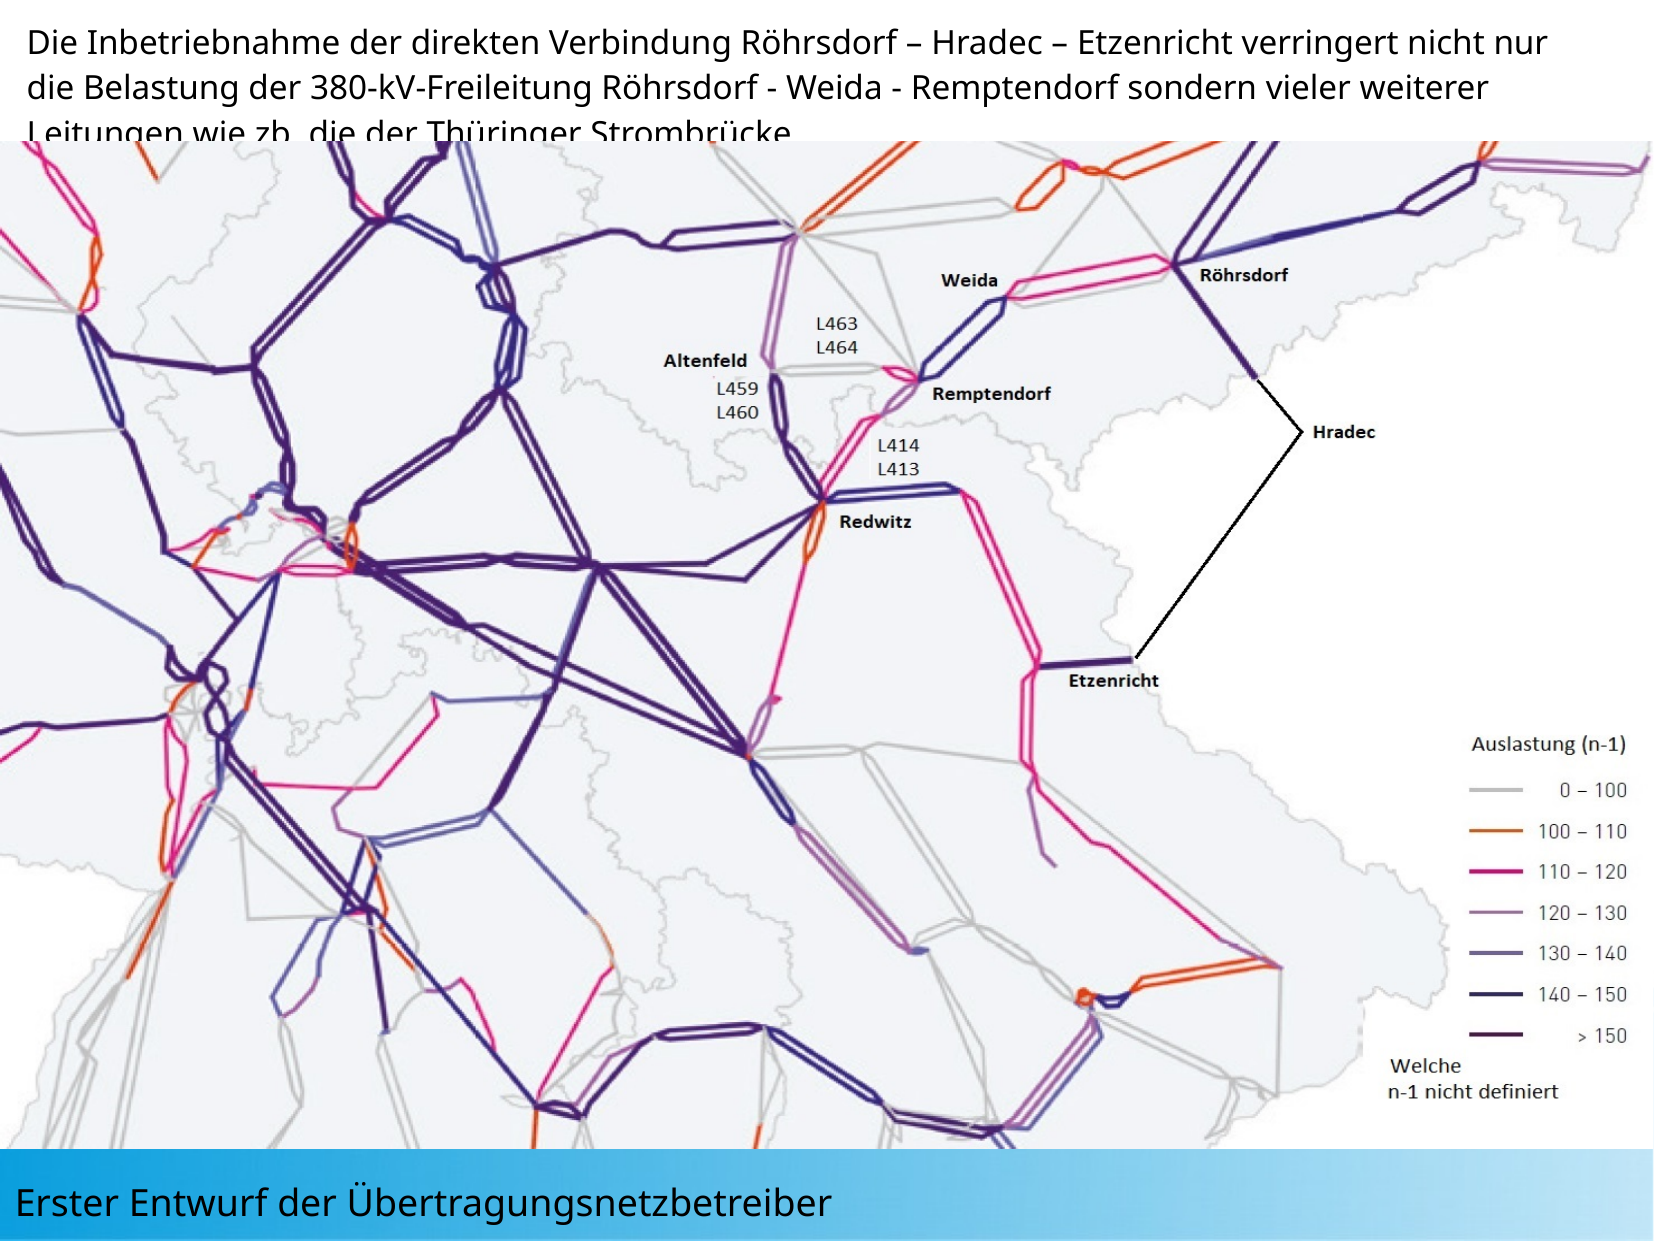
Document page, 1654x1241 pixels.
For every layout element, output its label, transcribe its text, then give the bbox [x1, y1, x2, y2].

text_box Erster Entwurf der Übertragungsnetzbetreiber [0, 1169, 1300, 1241]
text_box Die Inbetriebnahme der direkten Verbindung Röhrsdorf – Hradec – Etzenricht verringert nicht nur die Belastung der 380-kV-Freileitung Röhrsdorf - Weida - Remptendorf sondern vieler weiterer Leitungen wie zb. die der Thüringer Strombrücke. [11, 11, 1619, 141]
picture [0, 141, 1654, 1241]
